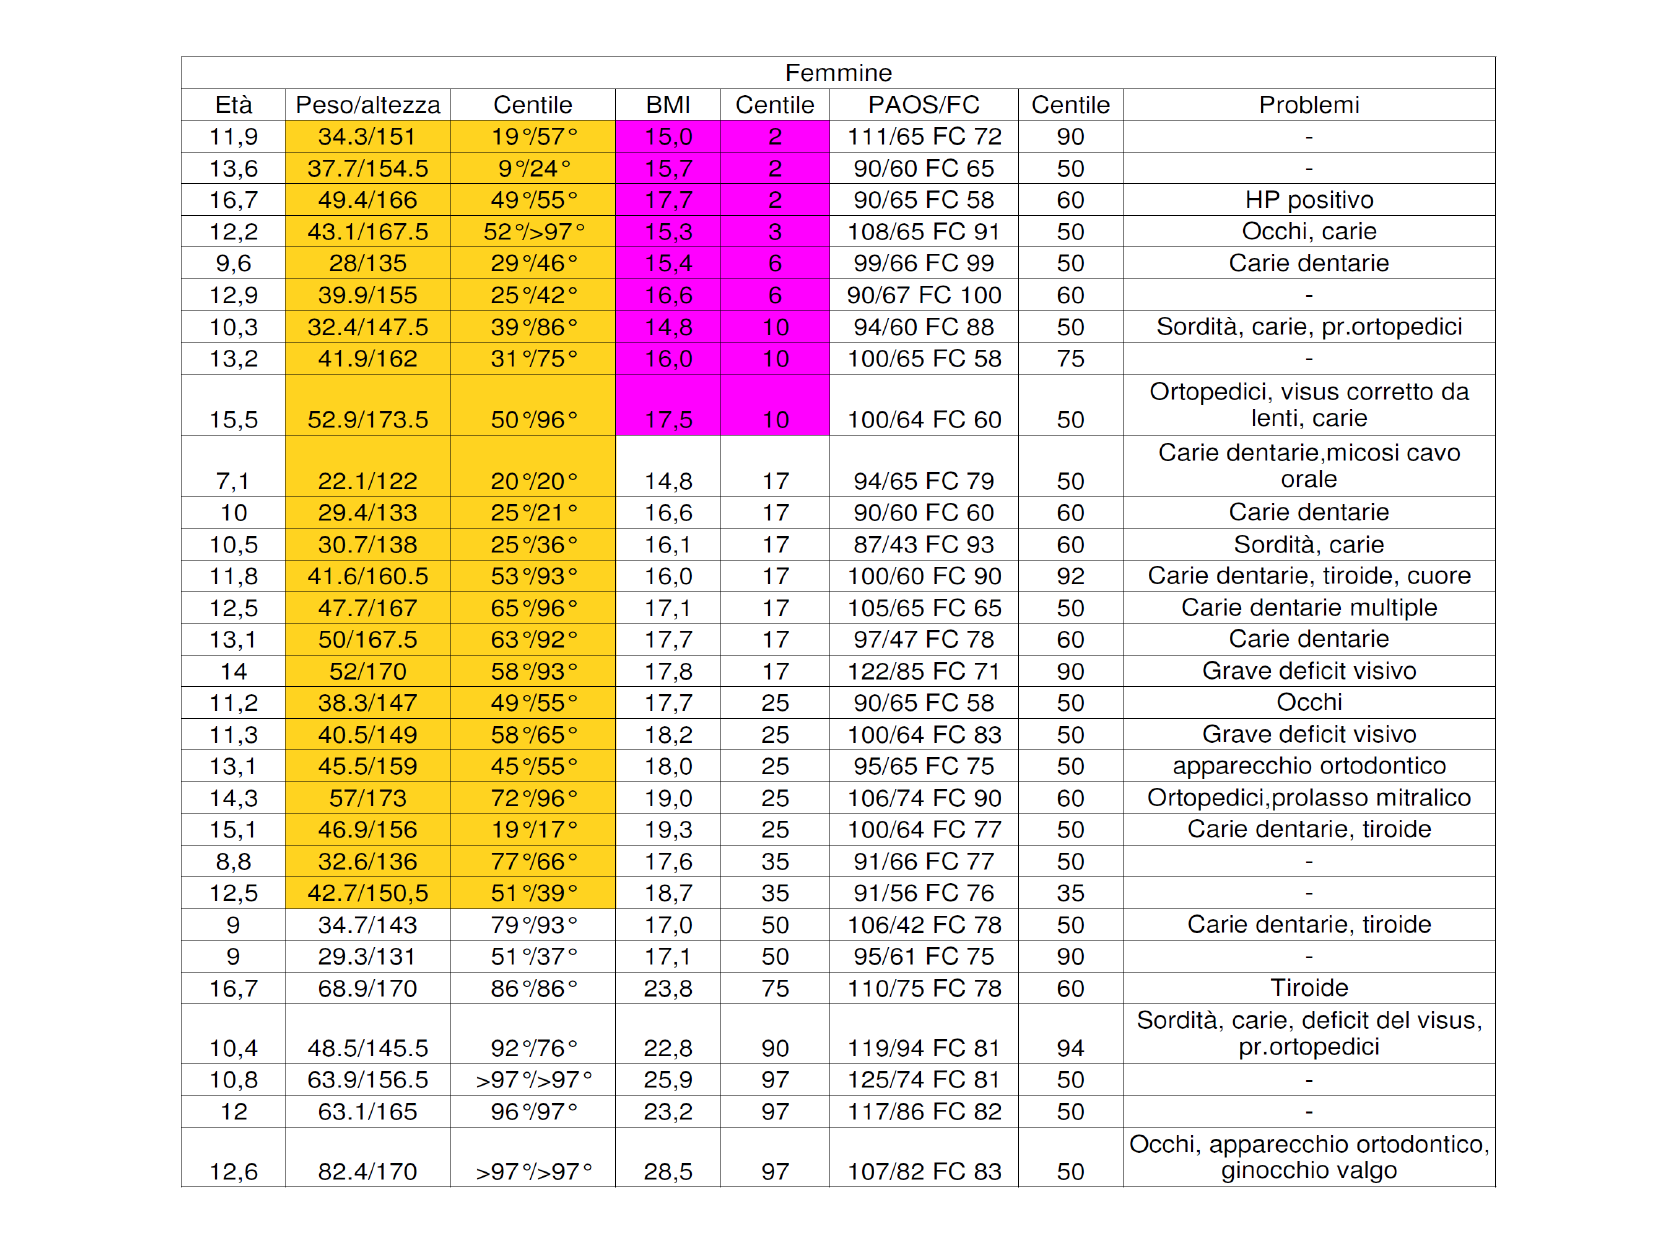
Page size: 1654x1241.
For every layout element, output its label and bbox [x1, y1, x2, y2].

picture [177, 47, 1501, 1193]
